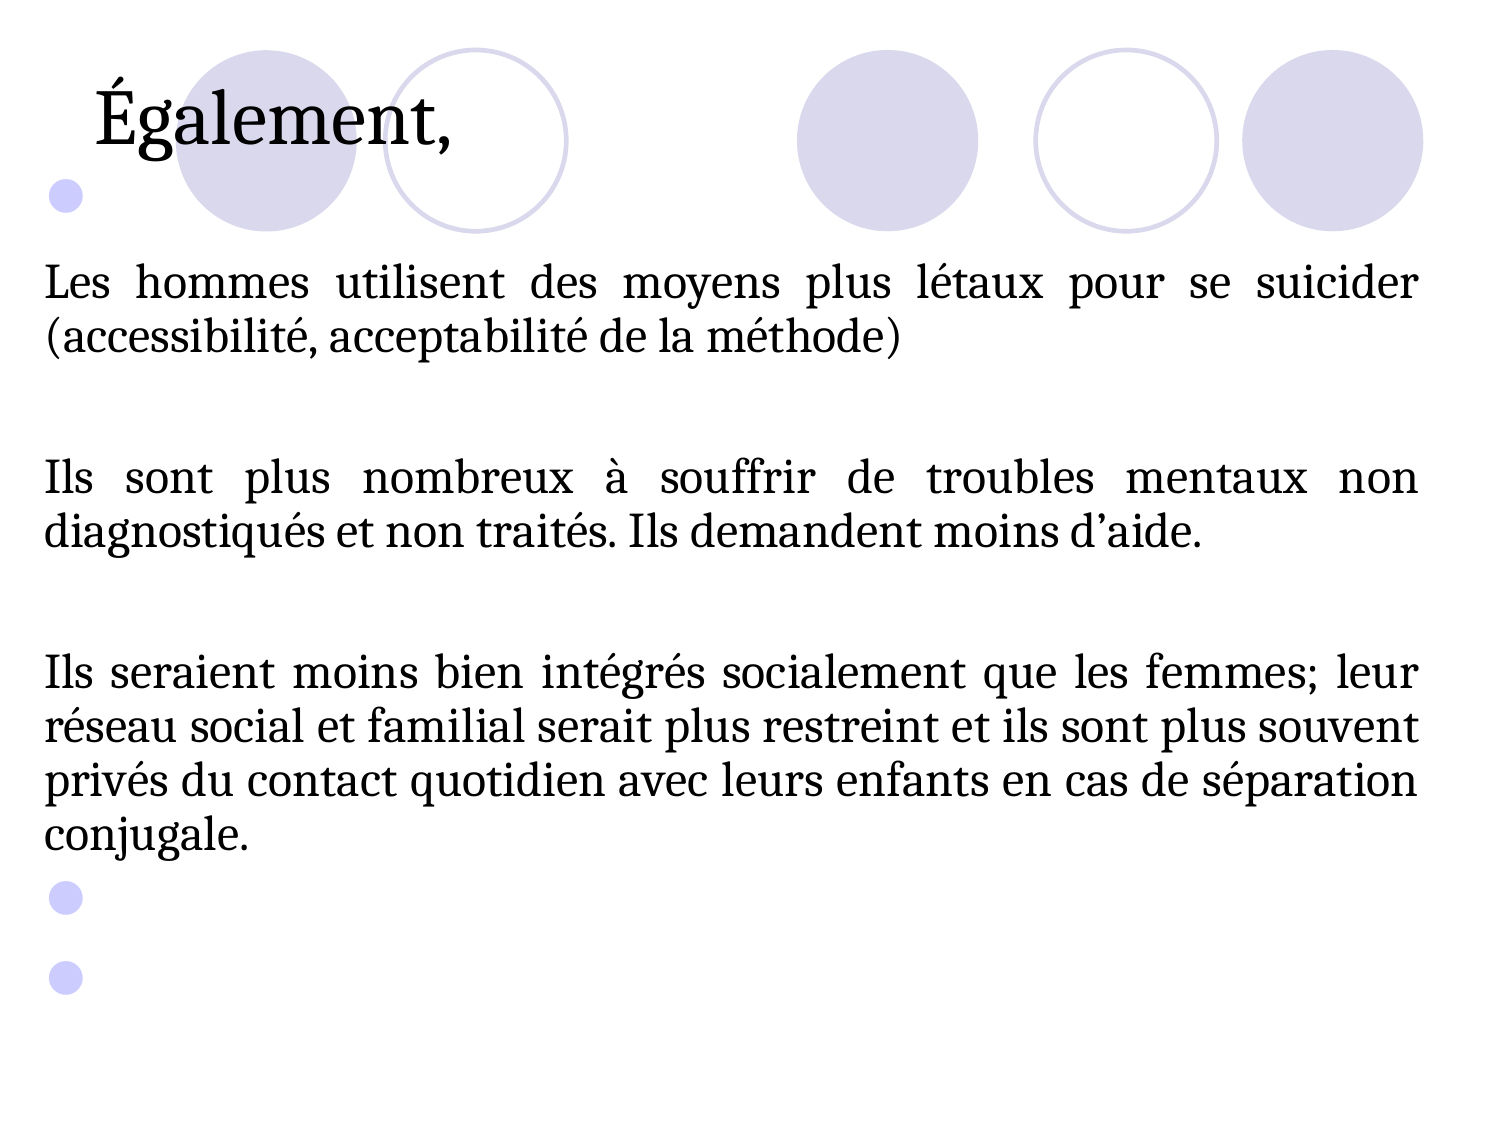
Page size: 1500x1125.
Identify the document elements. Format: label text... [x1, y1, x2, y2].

title Également, [79, 42, 1390, 160]
list Les hommes utilisent des moyens plus létaux pour se suicider (accessibilité, acceptabilité de la méthode) Ils sont plus nombreux à souffrir de troubles mentaux non diagnostiqués et non traités. Ils demandent moins d’aide. Ils seraient moins bien intégrés socialement que les femmes; leur réseau social et familial serait plus restreint et ils sont plus souvent privés du contact quotidien avec leurs enfants en cas de séparation conjugale. [29, 160, 1471, 1006]
